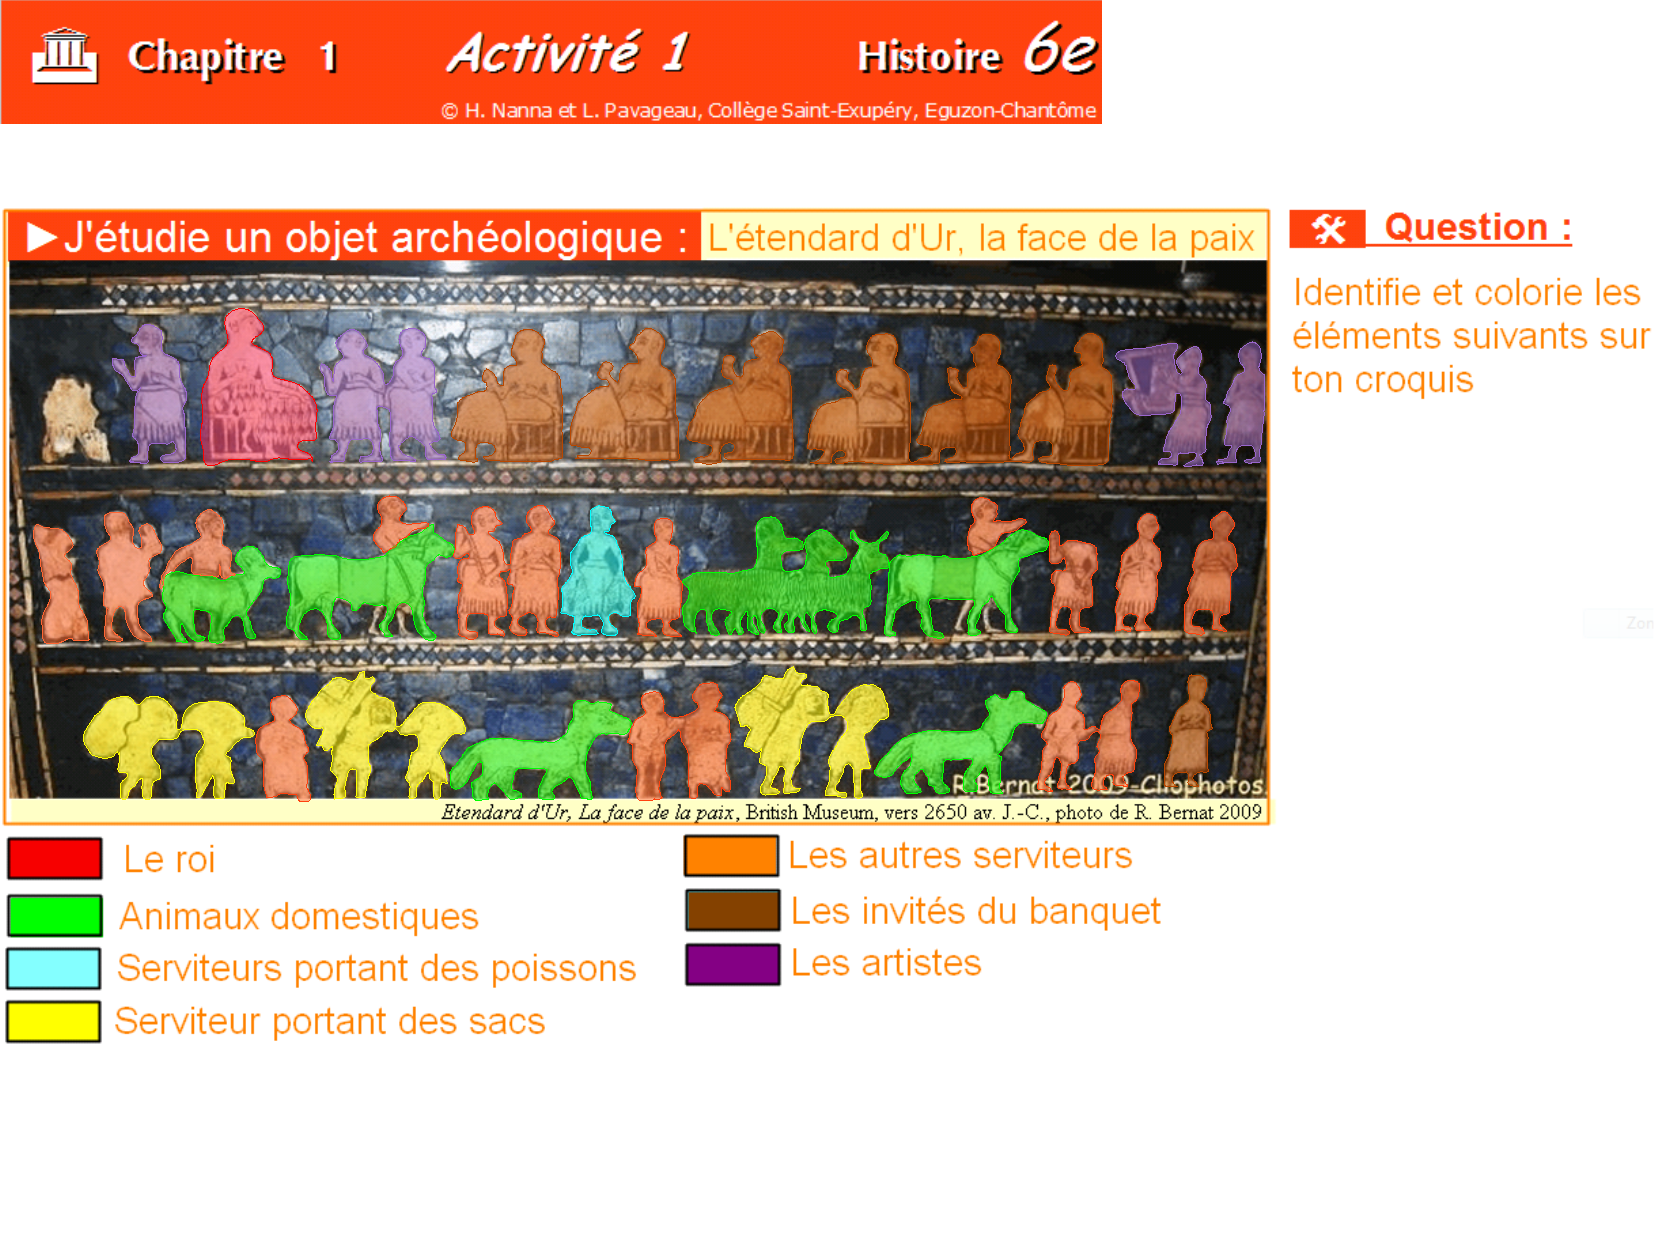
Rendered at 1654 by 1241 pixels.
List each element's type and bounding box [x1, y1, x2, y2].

text_box [320, 328, 447, 463]
text_box [1184, 511, 1238, 636]
text_box [305, 671, 466, 800]
text_box [1216, 341, 1265, 465]
text_box [96, 512, 162, 642]
picture [0, 0, 1102, 124]
text_box [449, 682, 732, 801]
text_box [451, 329, 563, 463]
text_box [1164, 674, 1213, 787]
text_box [569, 328, 680, 461]
text_box [560, 505, 636, 636]
text_box [255, 695, 311, 802]
text_box [286, 495, 561, 641]
text_box [874, 691, 1047, 794]
text_box [33, 524, 90, 644]
text_box [1037, 680, 1140, 792]
text_box [159, 509, 281, 644]
text_box [1115, 513, 1162, 632]
text_box [634, 497, 1098, 639]
text_box [686, 331, 794, 465]
picture [0, 206, 1654, 1045]
text_box [734, 666, 889, 799]
text_box [807, 333, 1113, 466]
text_box [112, 324, 187, 464]
text_box [1115, 343, 1212, 467]
text_box [200, 308, 318, 466]
text_box [83, 696, 255, 800]
